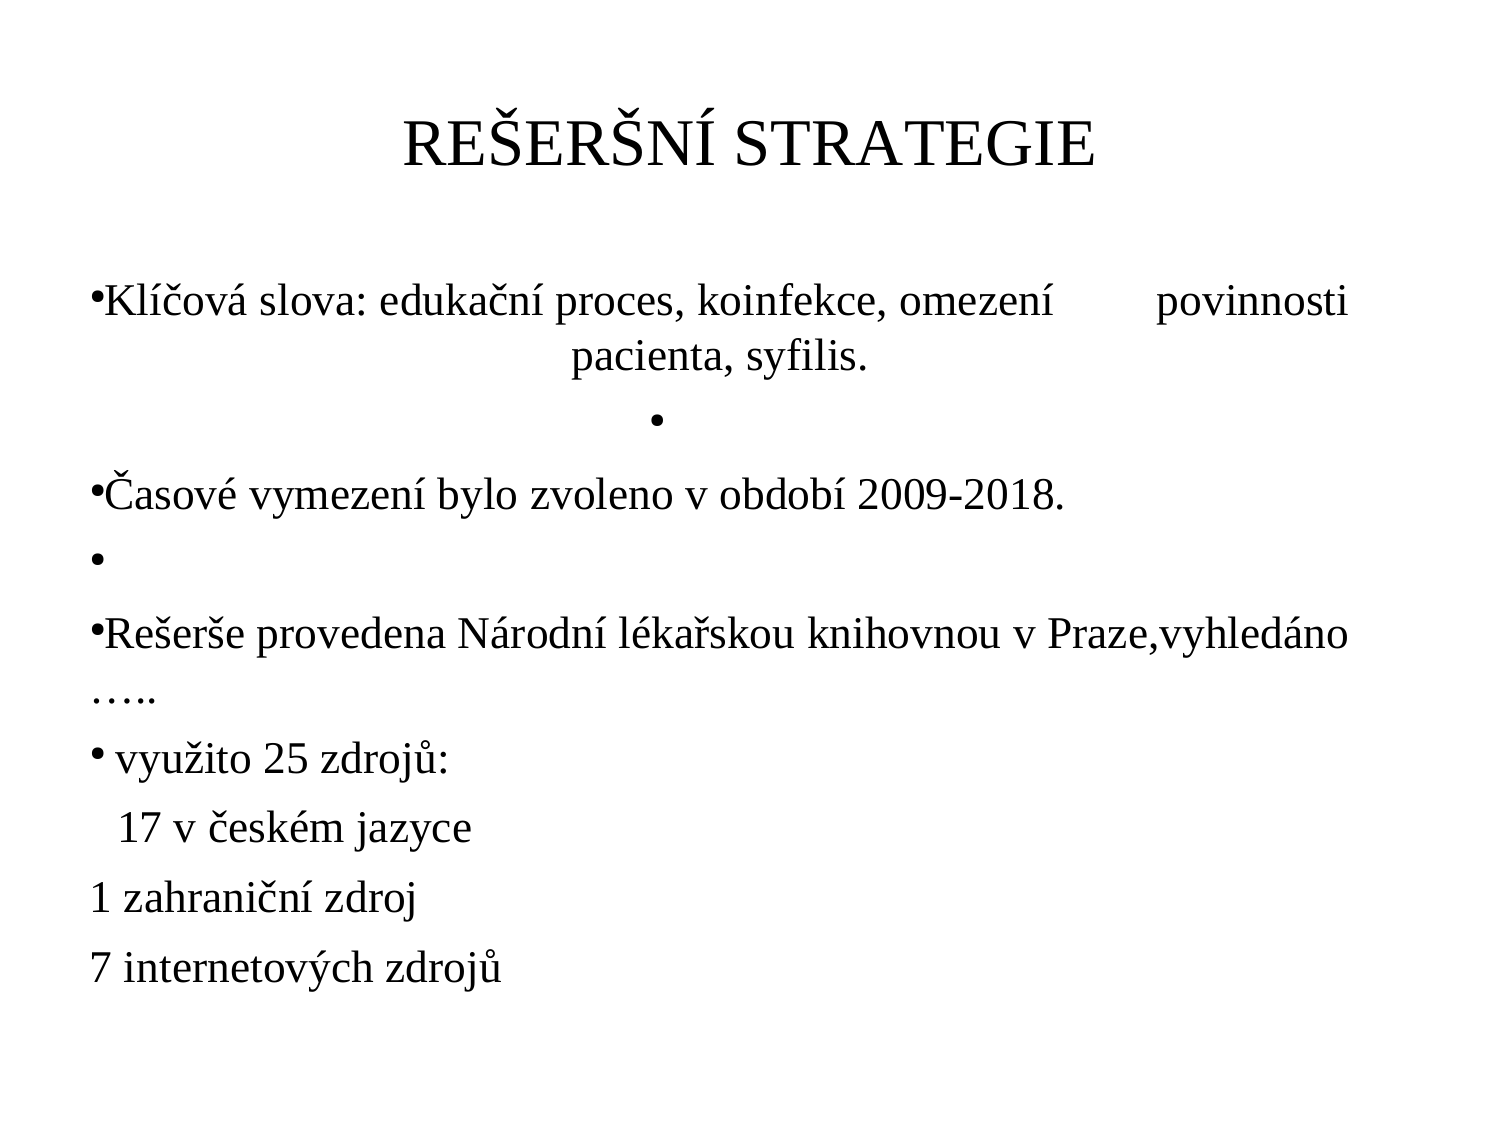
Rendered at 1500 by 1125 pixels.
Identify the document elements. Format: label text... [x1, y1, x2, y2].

title REŠERŠNÍ STRATEGIE [75, 45, 1425, 233]
list Klíčová slova: edukační proces, koinfekce, omezení povinnosti pacienta, syfilis. Časové vymezení bylo zvoleno v období 2009-2018. Rešerše provedena Národní lékařskou knihovnou v Praze,vyhledáno ….. využito 25 zdrojů: 17 v českém jazyce 1 zahraniční zdroj 7 internetových zdrojů [75, 262, 1425, 1005]
